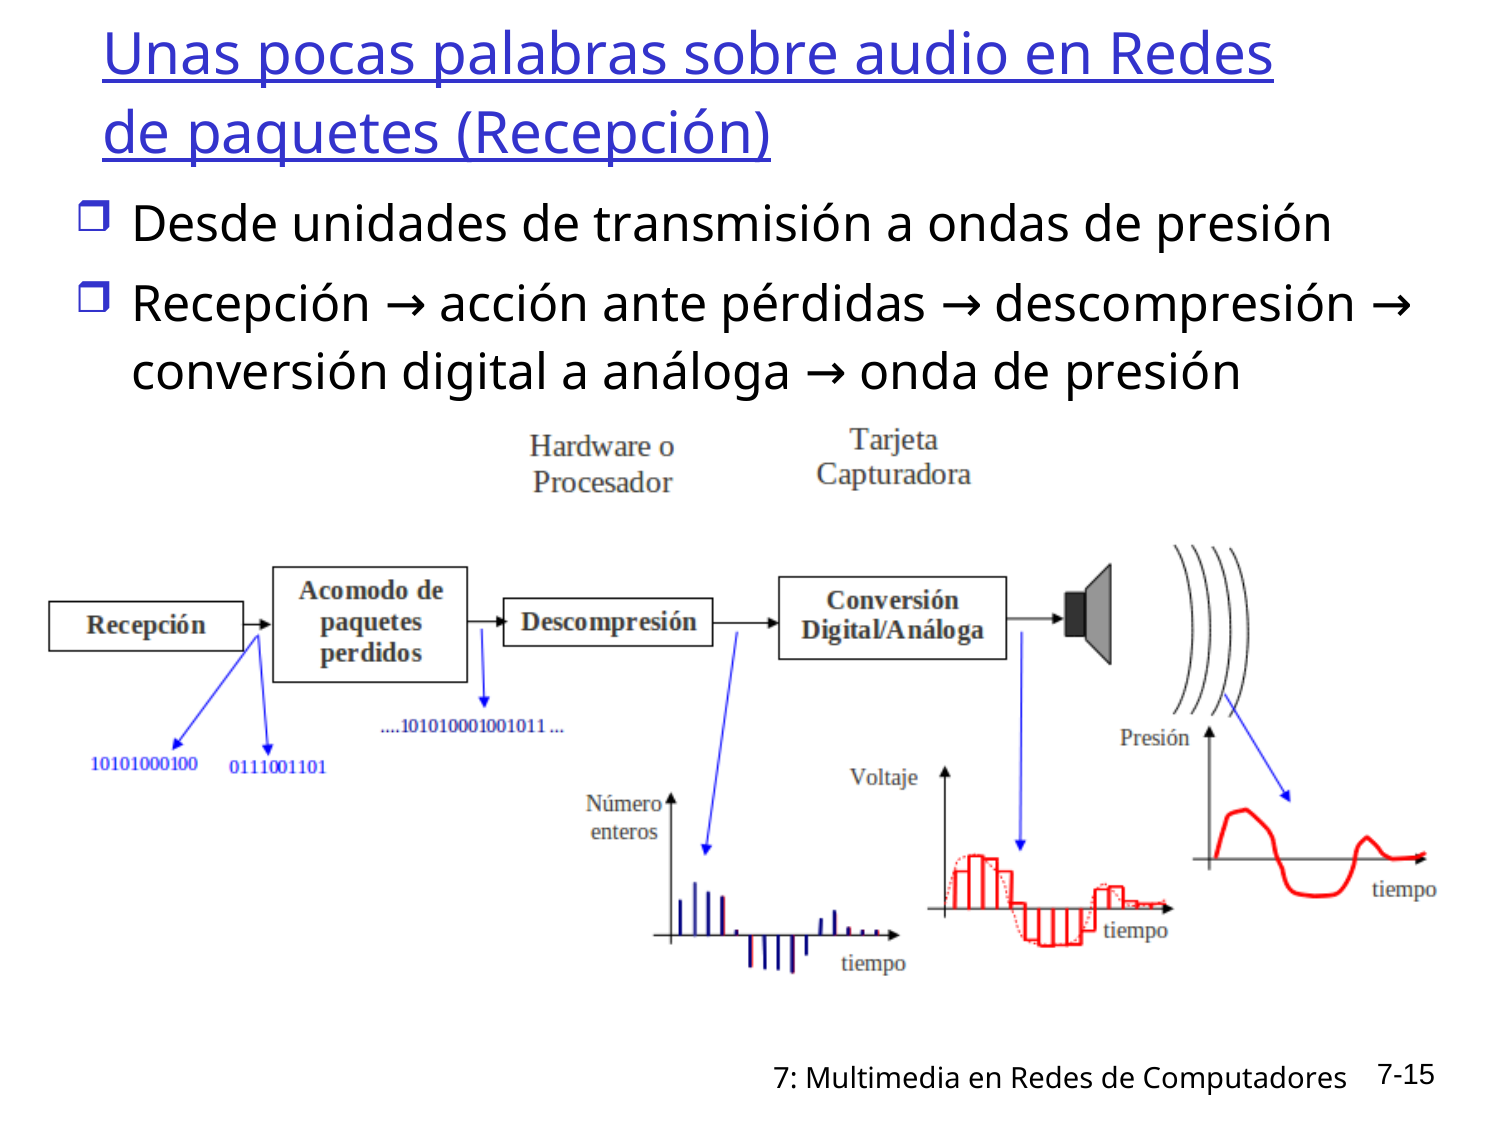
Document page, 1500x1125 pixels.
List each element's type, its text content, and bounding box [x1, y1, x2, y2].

list Desde unidades de transmisión a ondas de presión Recepción → acción ante pérdidas → descompresión → conversión digital a análoga → onda de presión [75, 187, 1463, 1013]
title Unas pocas palabras sobre audio en Redes de paquetes (Recepción) [87, 12, 1363, 171]
picture [37, 412, 1457, 999]
